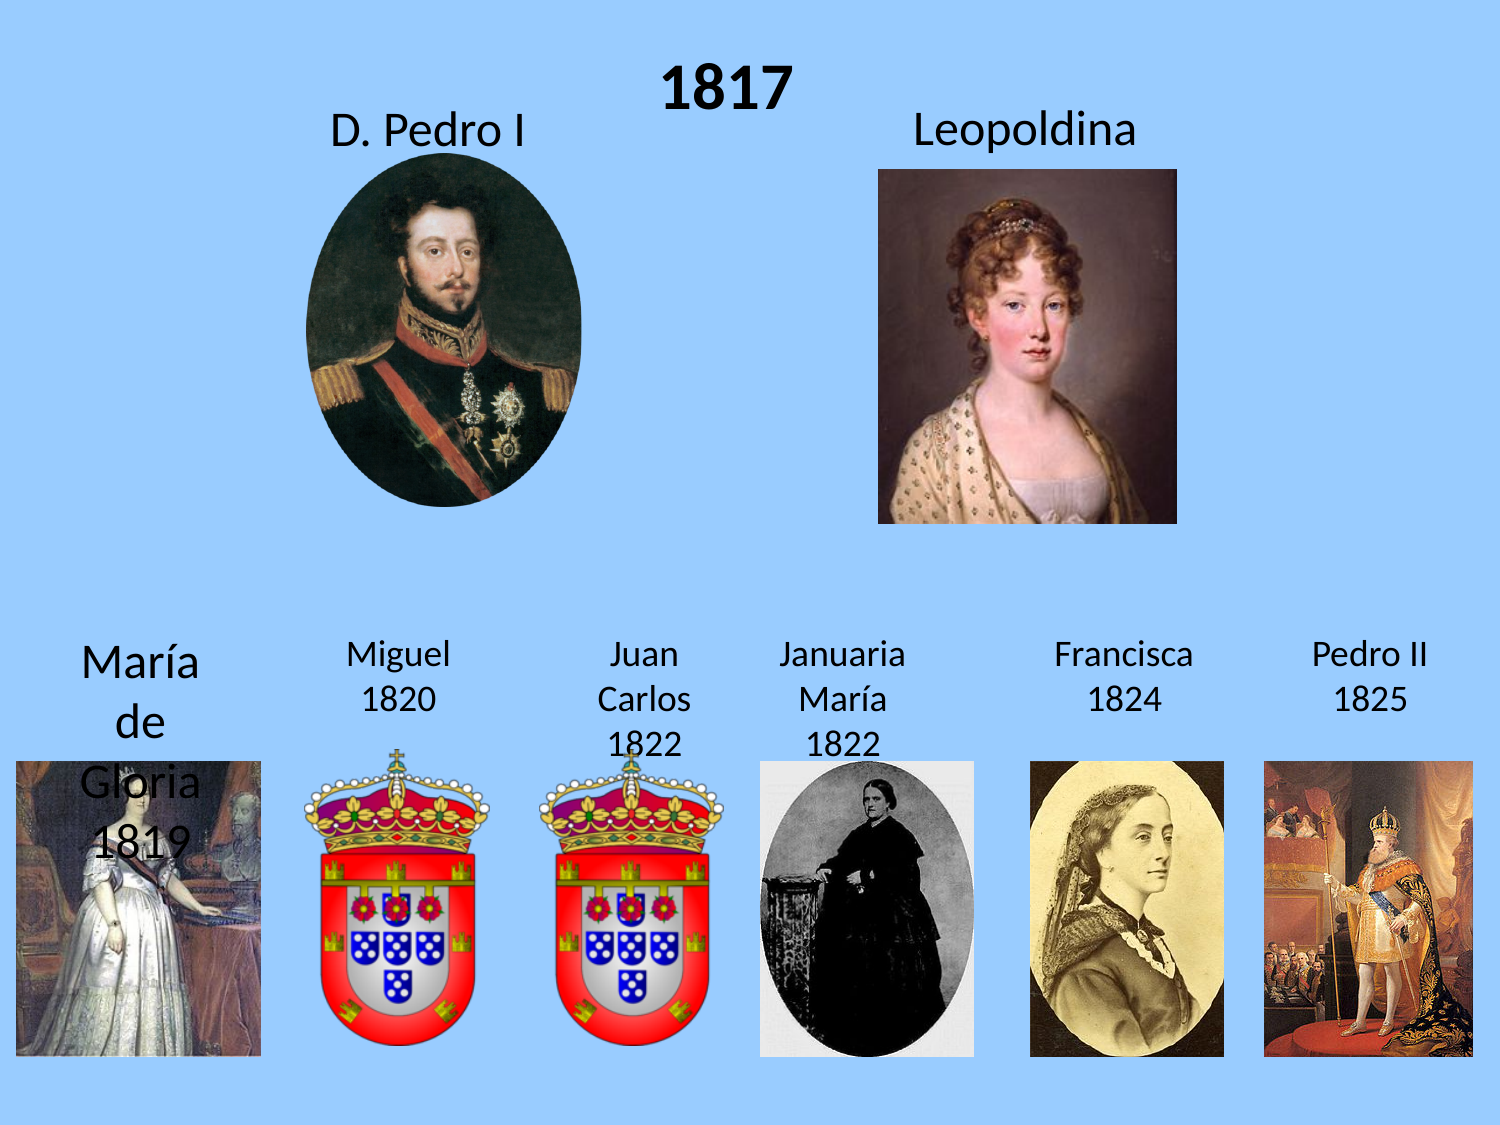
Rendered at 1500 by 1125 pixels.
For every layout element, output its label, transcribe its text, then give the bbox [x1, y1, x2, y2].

text_box Pedro II 1825 [1276, 621, 1465, 739]
picture [760, 761, 974, 1057]
text_box María de Gloria 1819 [46, 621, 235, 739]
picture [539, 749, 724, 1046]
text_box Miguel 1820 [304, 621, 493, 739]
picture [878, 169, 1177, 525]
text_box D. Pedro I [299, 88, 557, 171]
text_box Leopoldina [890, 87, 1161, 182]
text_box Juan Carlos 1822 [550, 621, 739, 739]
picture [304, 749, 490, 1046]
picture [1030, 761, 1224, 1057]
text_box Januaria María 1822 [749, 621, 937, 739]
text_box Francisca1824 [1030, 621, 1218, 739]
picture [1264, 761, 1473, 1057]
title 1817 [597, 35, 856, 176]
picture [304, 152, 582, 507]
picture [16, 761, 261, 1057]
